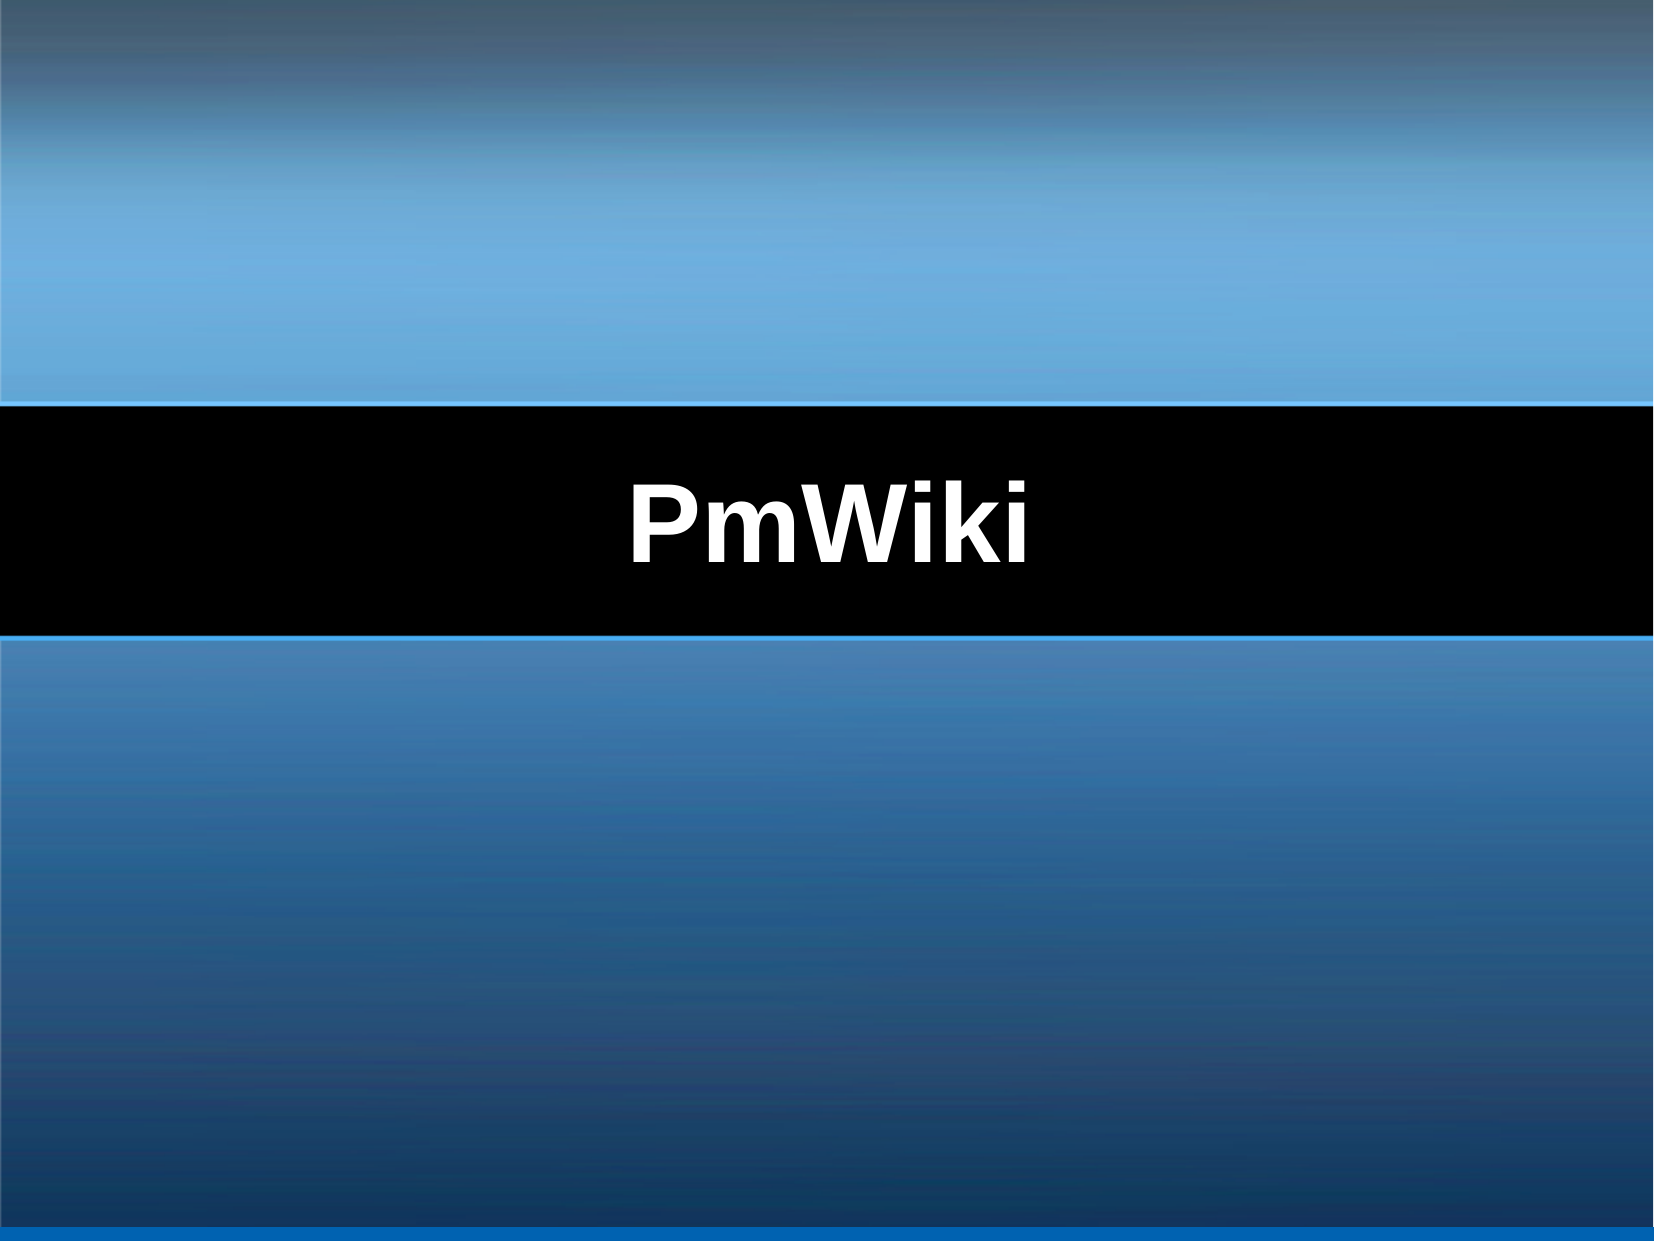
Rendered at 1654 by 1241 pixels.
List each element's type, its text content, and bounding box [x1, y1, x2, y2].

picture [0, 0, 1654, 1227]
title PmWiki [123, 419, 1536, 627]
